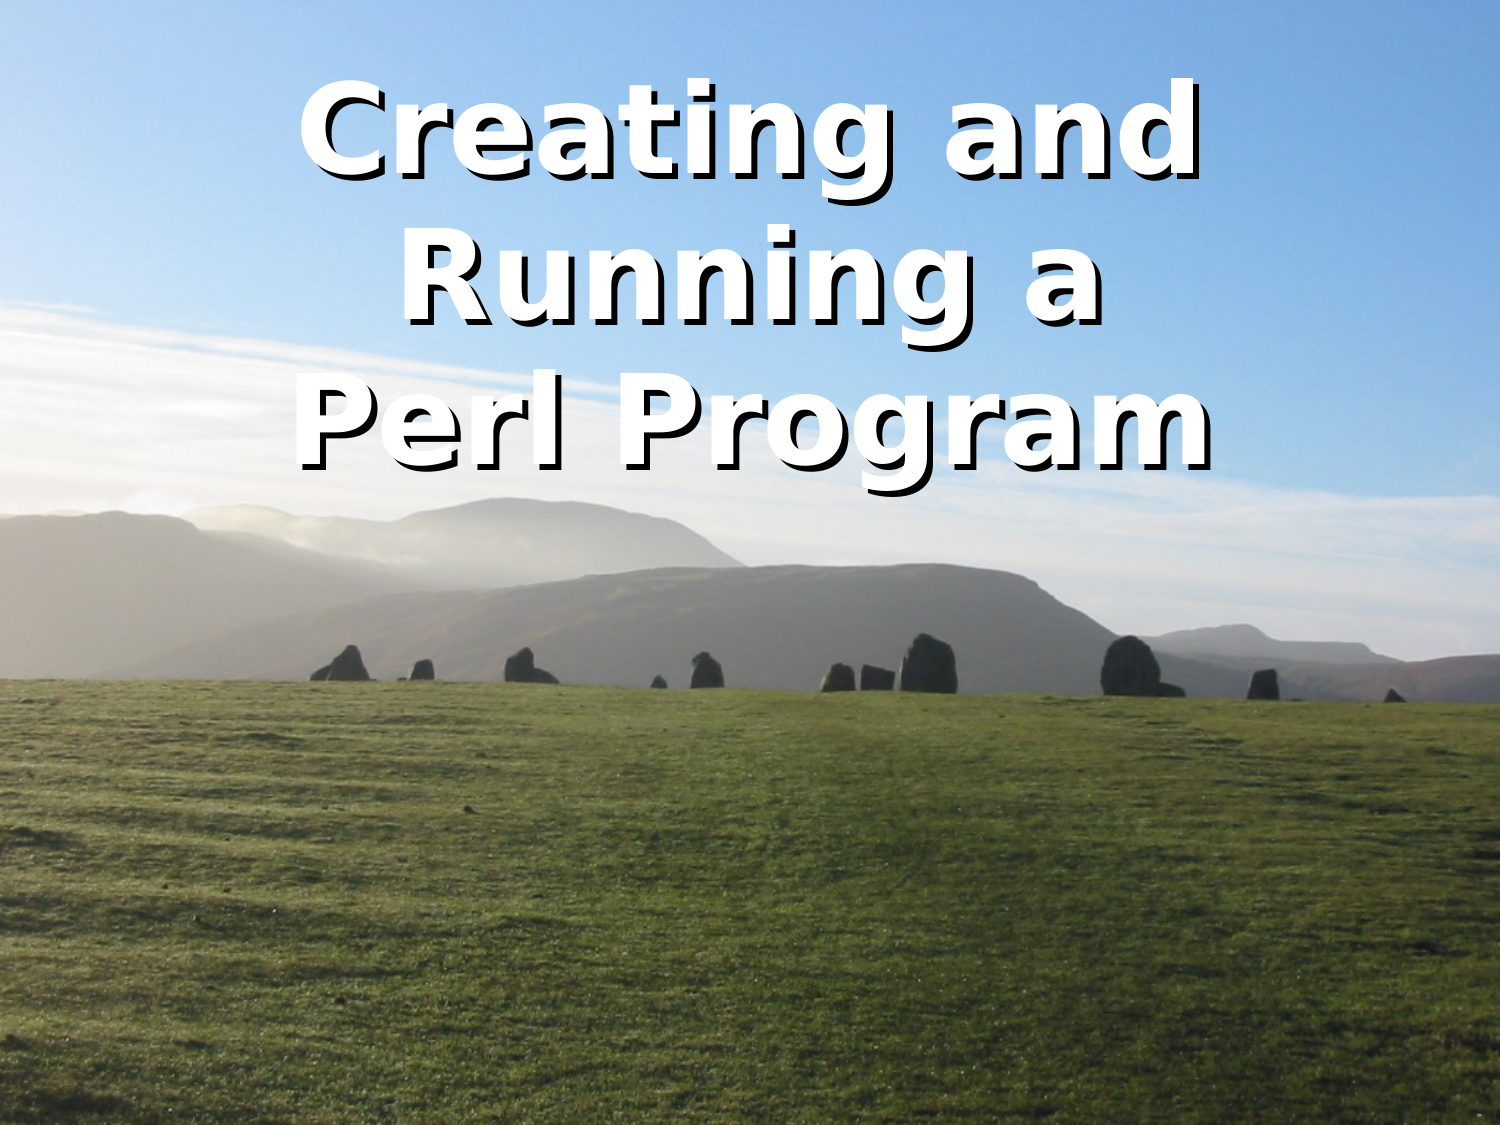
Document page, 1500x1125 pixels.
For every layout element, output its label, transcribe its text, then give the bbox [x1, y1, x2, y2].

title Creating and Running a Perl Program [112, 29, 1388, 502]
picture [0, 0, 1500, 1125]
